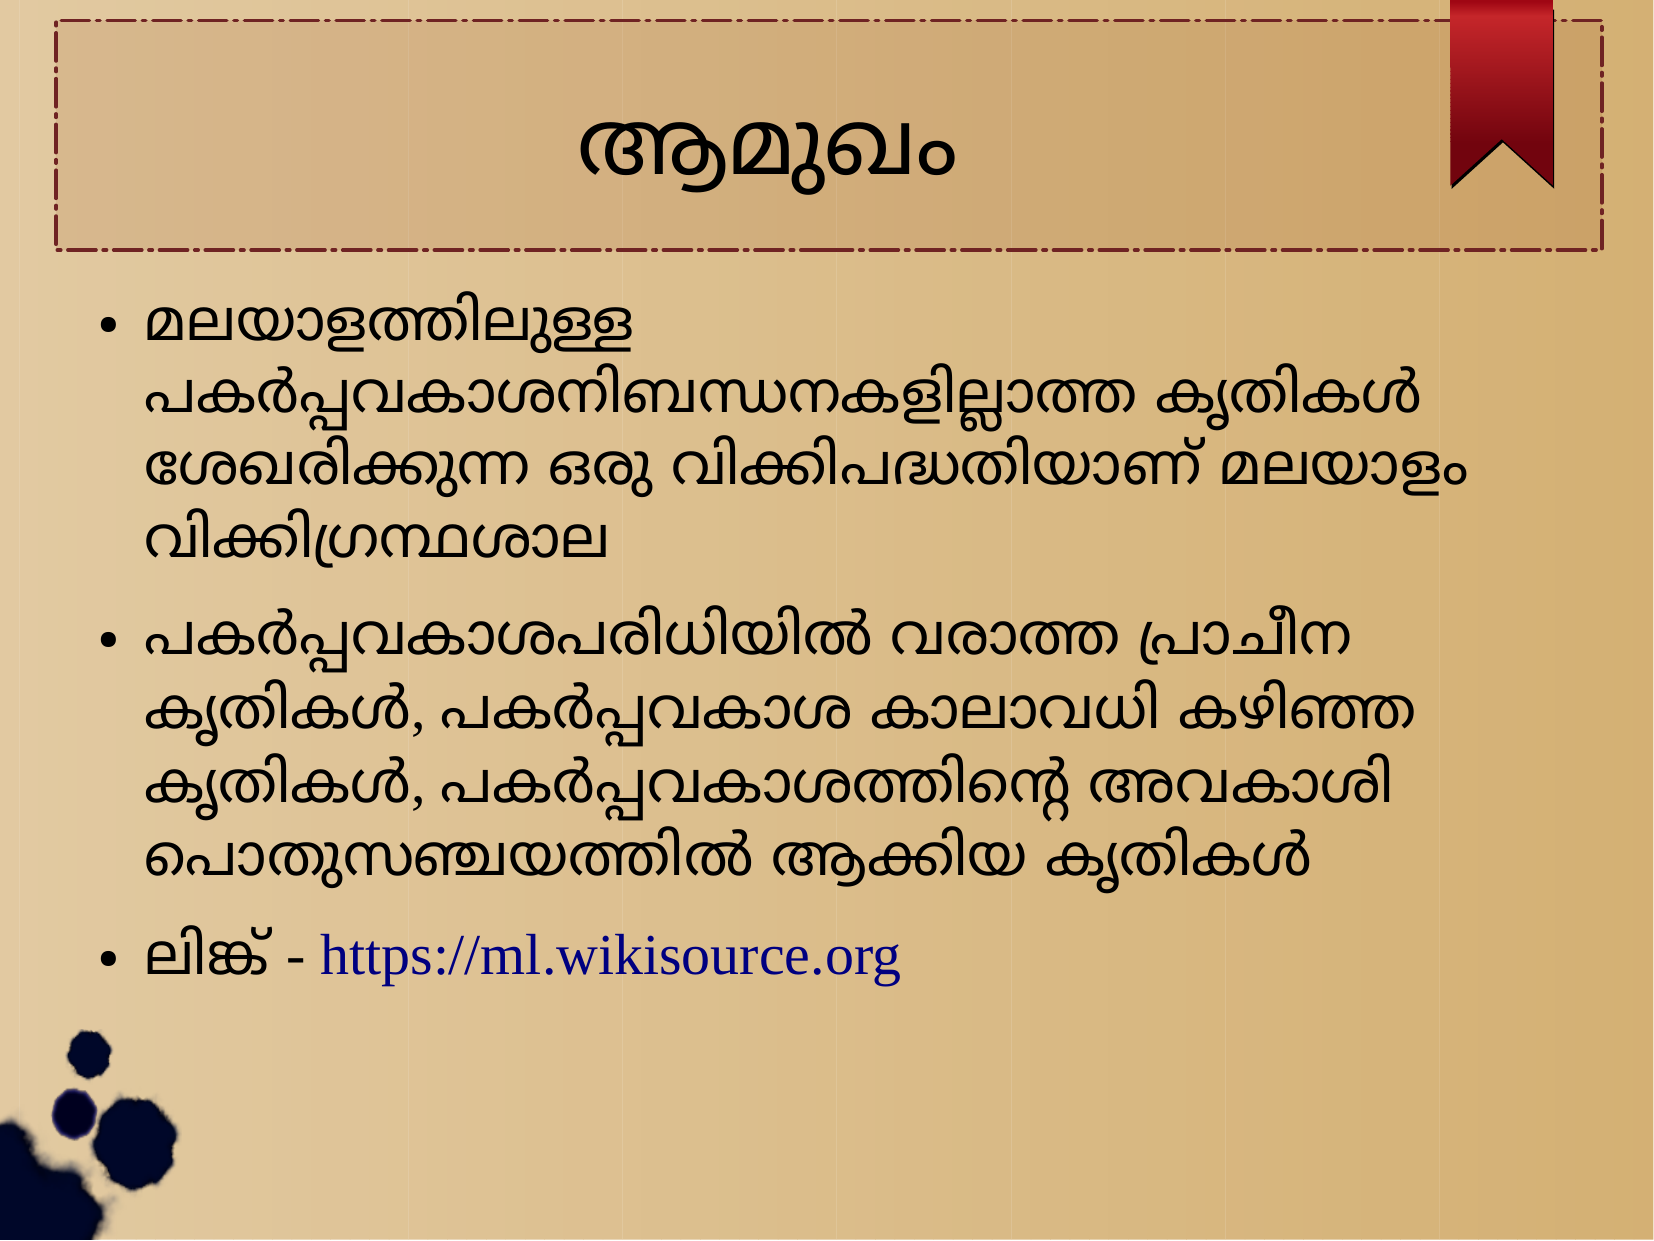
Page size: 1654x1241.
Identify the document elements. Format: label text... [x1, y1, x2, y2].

title ആമുഖം [82, 49, 1453, 257]
list മലയാളത്തിലുള്ള പകർപ്പവകാശനിബന്ധനകളില്ലാത്ത കൃതികൾ ശേഖരിക്കുന്ന ഒരു വിക്കിപദ്ധതിയാണ് മലയാളം വിക്കിഗ്രന്ഥശാല പകർപ്പവകാശപരിധിയിൽ വരാത്ത പ്രാചീന കൃതികൾ, പകർപ്പവകാശ കാലാവധി കഴിഞ്ഞ കൃതികൾ, പകർപ്പവകാശത്തിന്റെ അവകാശി പൊതുസഞ്ചയത്തിൽ ആക്കിയ കൃതികൾ ലിങ്ക് - https://ml.wikisource.org [82, 290, 1538, 1010]
